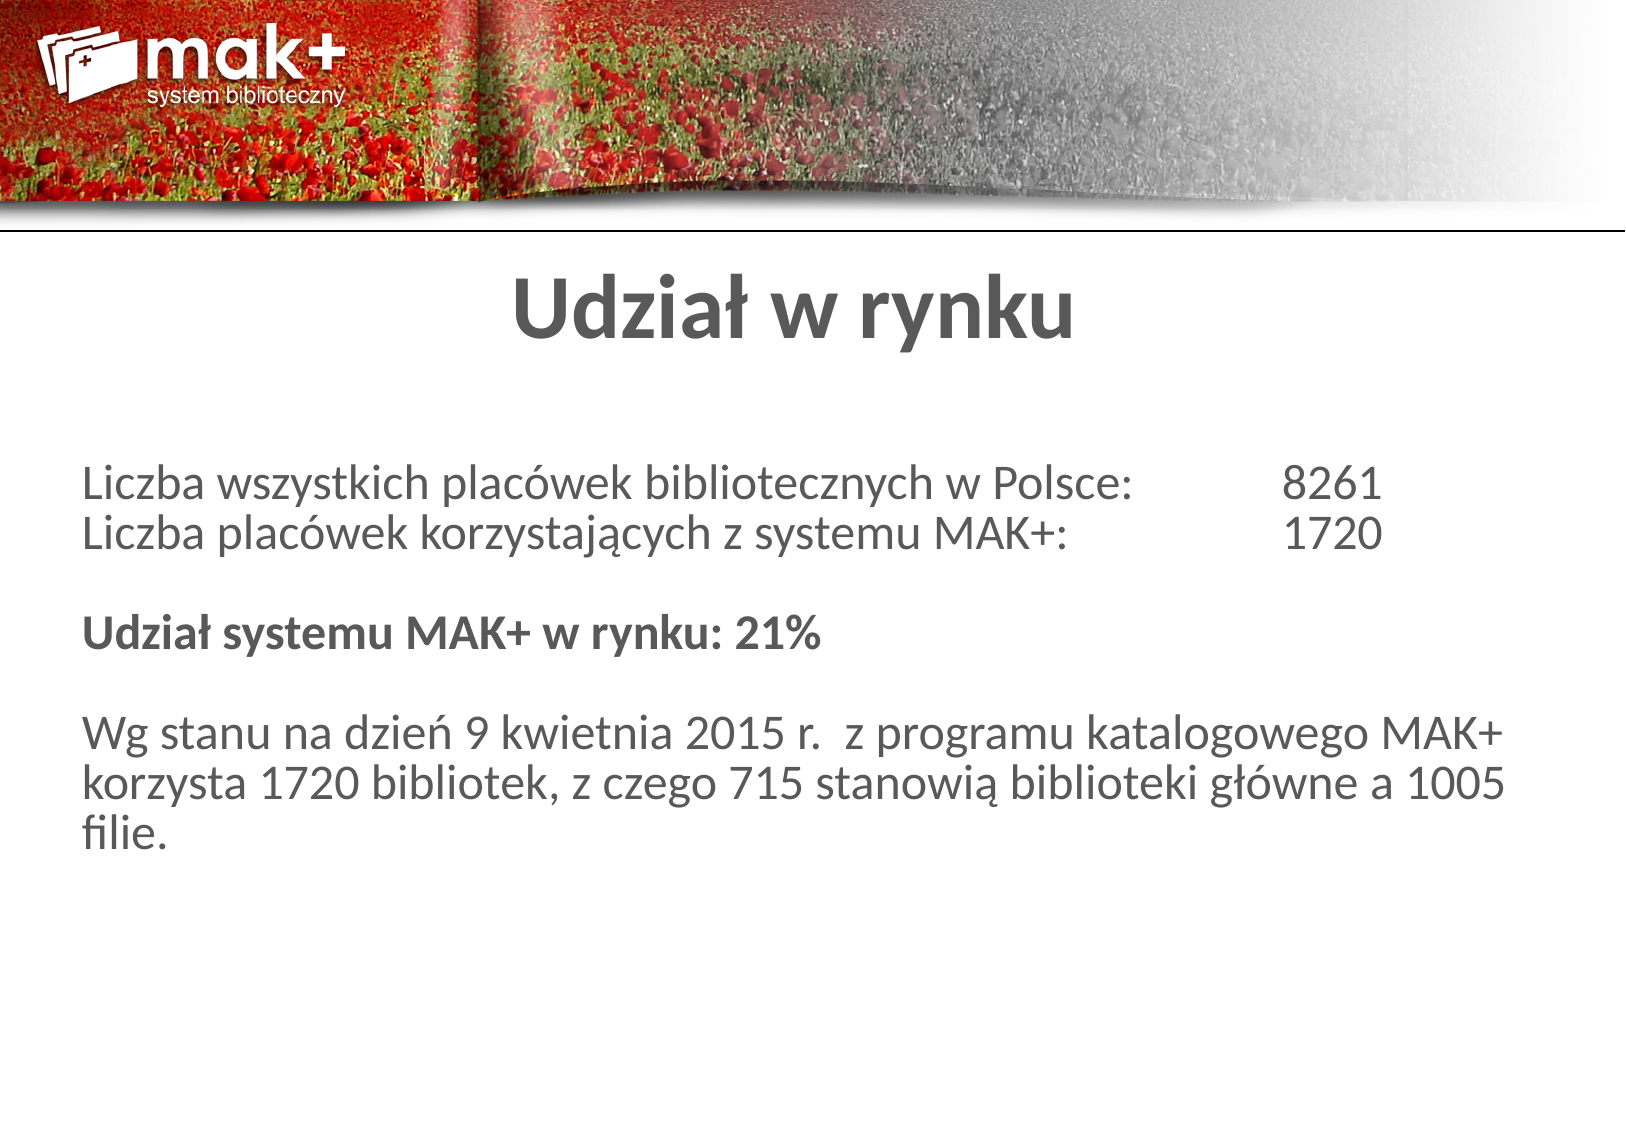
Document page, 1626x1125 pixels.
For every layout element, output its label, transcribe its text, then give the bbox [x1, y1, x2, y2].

text_box Udział w rynku Liczba wszystkich placówek bibliotecznych w Polsce: 8261 Liczba placówek korzystających z systemu MAK+: 1720 Udział systemu MAK+ w rynku: 21% Wg stanu na dzień 9 kwietnia 2015 r. z programu katalogowego MAK+ korzysta 1720 bibliotek, z czego 715 stanowią biblioteki główne a 1005 filie. [67, 262, 1600, 1018]
picture [0, 0, 1625, 231]
